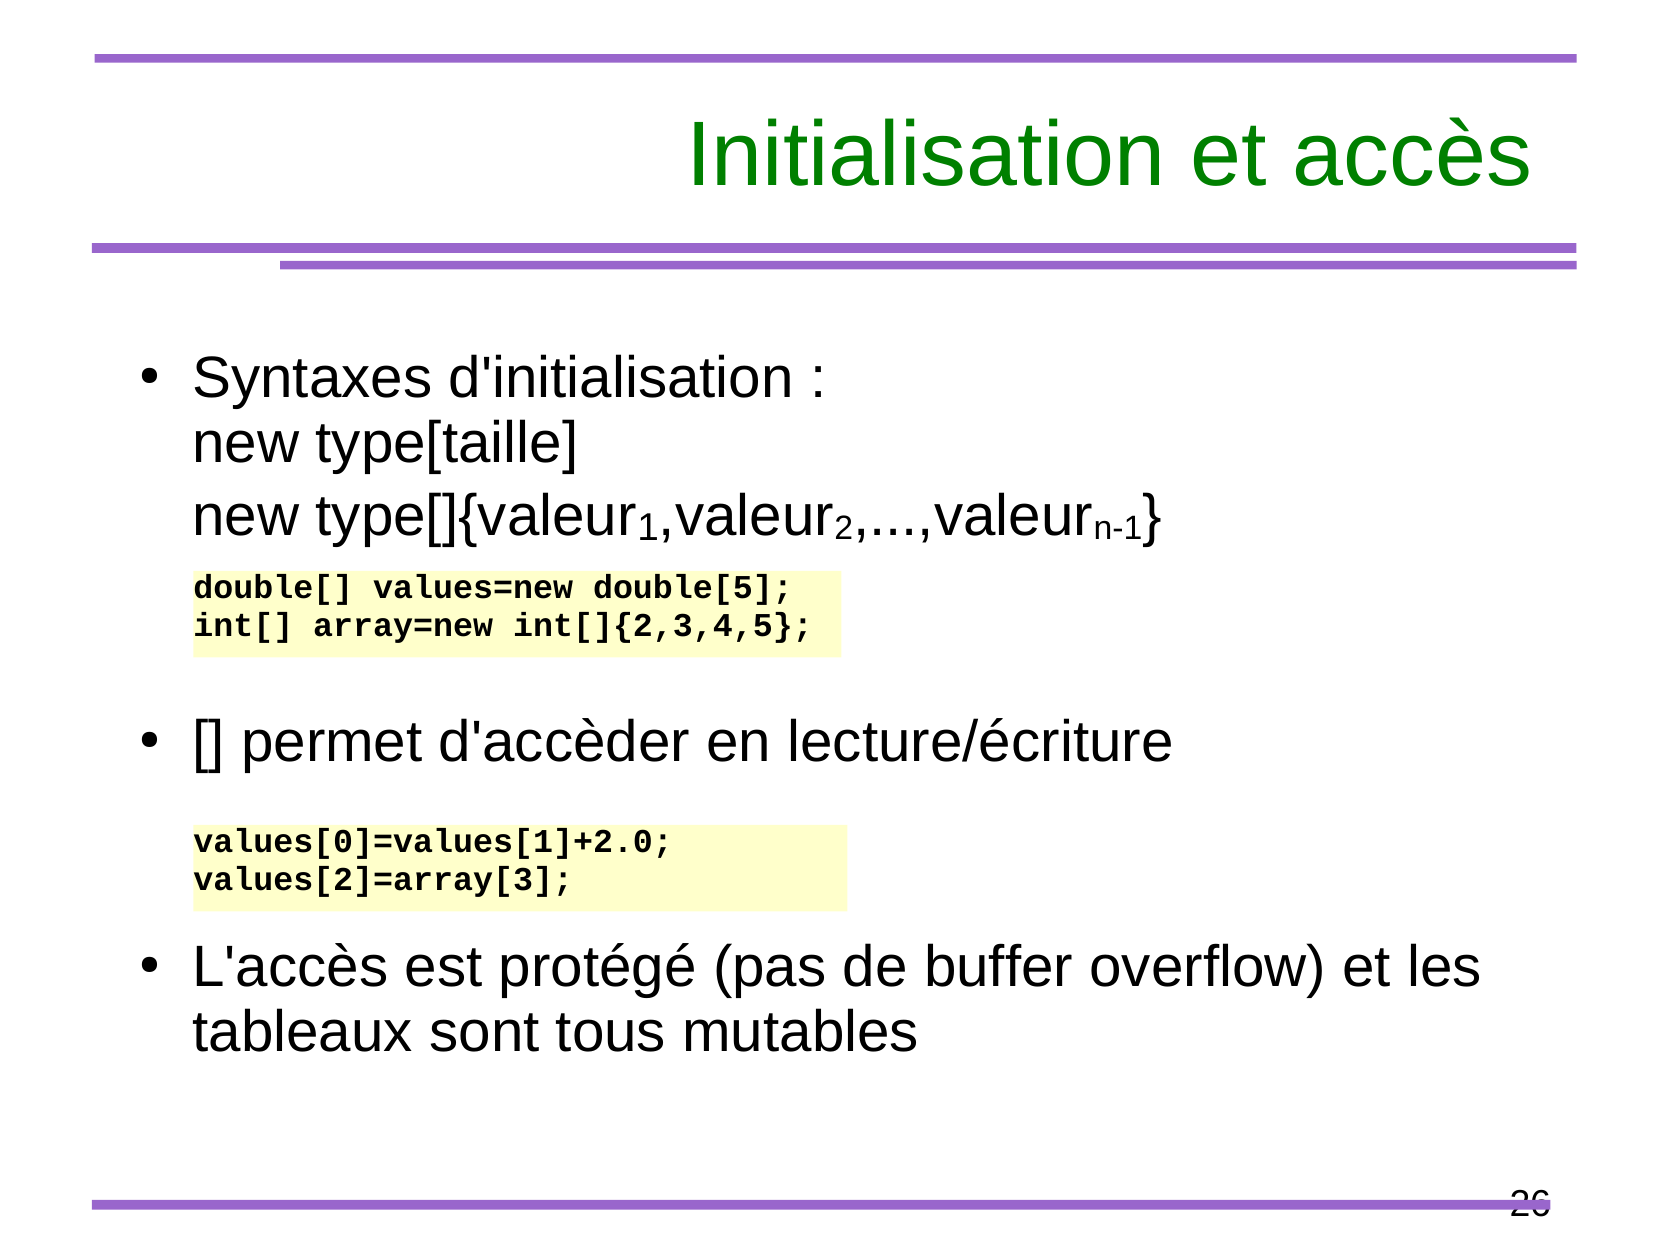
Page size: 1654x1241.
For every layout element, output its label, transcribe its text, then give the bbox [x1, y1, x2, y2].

list Syntaxes d'initialisation : new type[taille] new type[]{valeur1,valeur2,...,valeurn-1} [] permet d'accèder en lecture/écriture L'accès est protégé (pas de buffer overflow) et les tableaux sont tous mutables [121, 344, 1534, 1192]
title Initialisation et accès [121, 49, 1534, 257]
text_box values[0]=values[1]+2.0; values[2]=array[3]; [193, 824, 848, 912]
text_box double[] values=new double[5]; int[] array=new int[]{2,3,4,5}; [193, 570, 842, 658]
